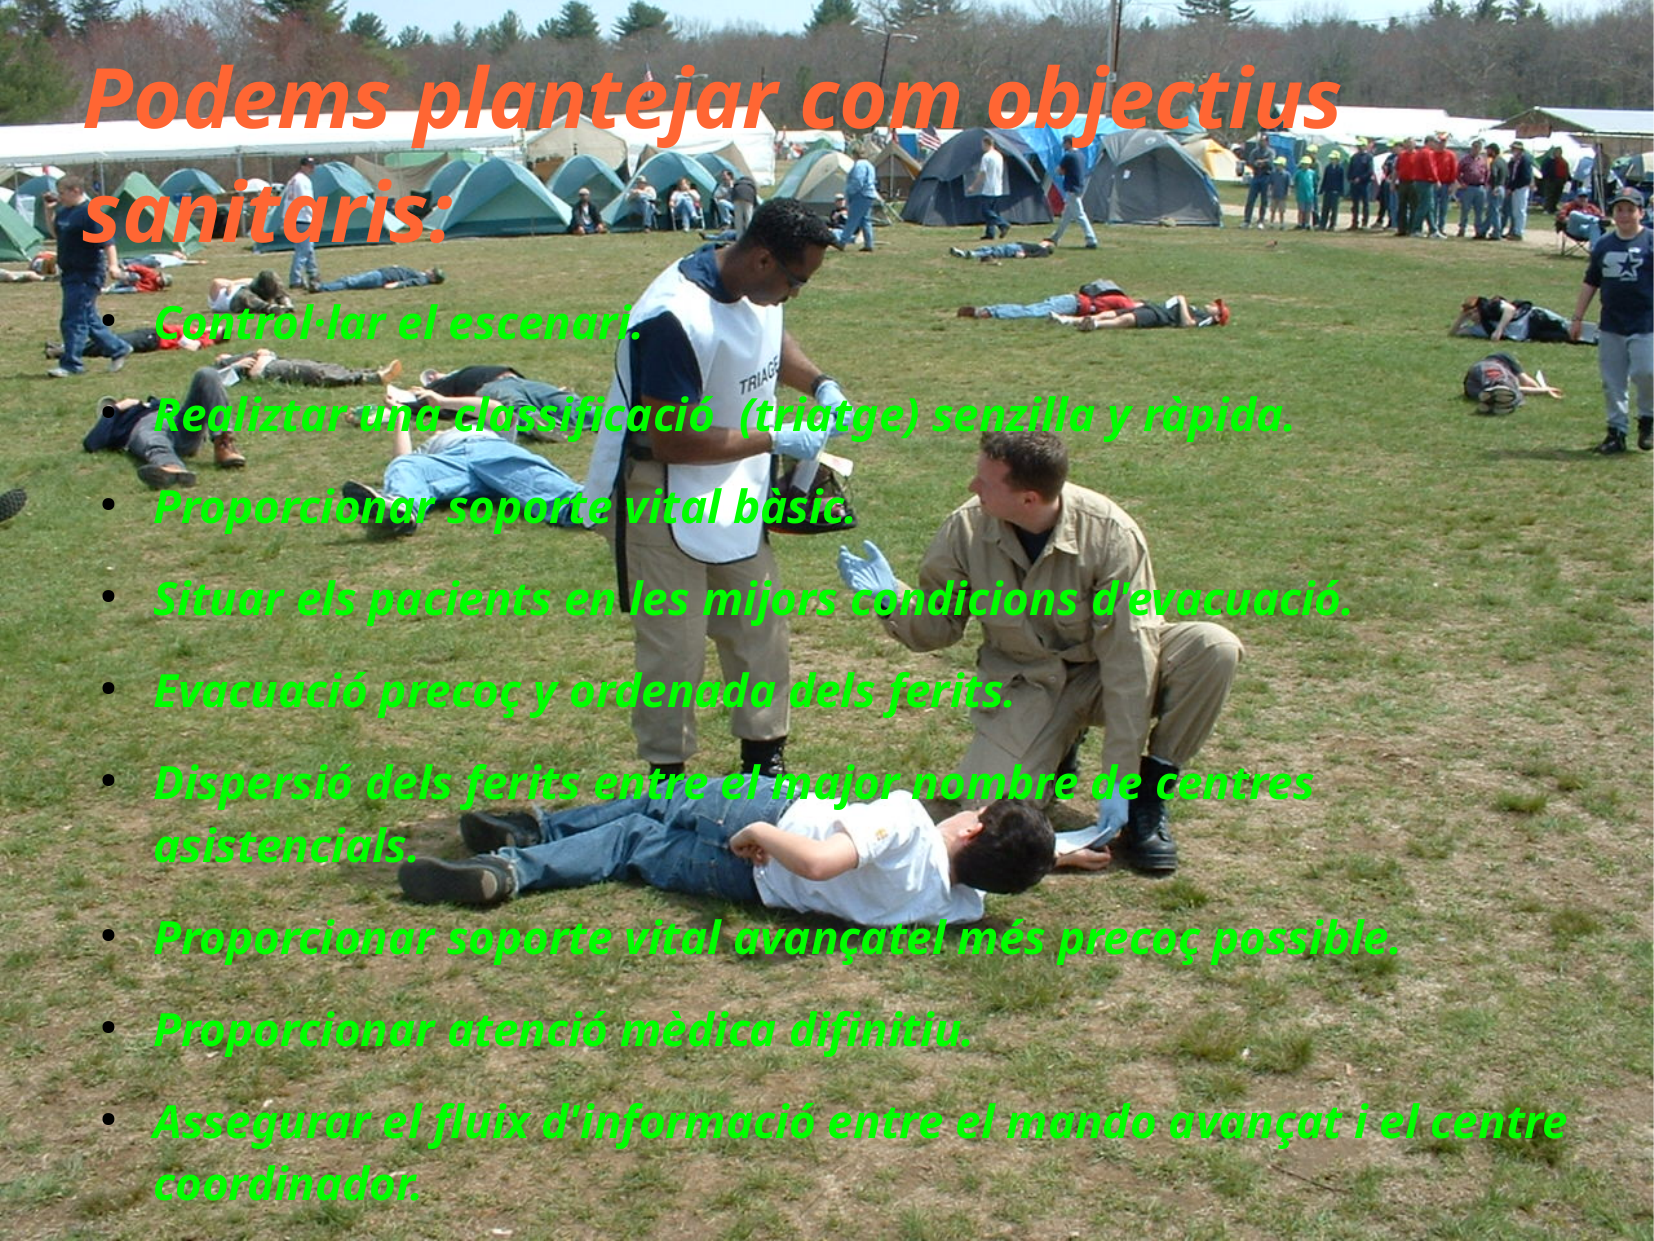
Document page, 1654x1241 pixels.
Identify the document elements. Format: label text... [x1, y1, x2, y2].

list Control·lar el escenari. Realiztar una classificació (triatge) senzilla y ràpida. Proporcionar soporte vital bàsic. Situar els pacients en les mijors condicions d'evacuació. Evacuació precoç y ordenada dels ferits. Dispersió dels ferits entre el major nombre de centres asistencials. Proporcionar soporte vital avançatel més precoç possible. Proporcionar atenció mèdica difinitiu. Assegurar el fluix d'informació entre el mando avançat i el centre coordinador. [82, 290, 1571, 1229]
title Podems plantejar com objectius sanitaris: [82, 36, 1571, 270]
picture [0, 0, 1654, 1241]
